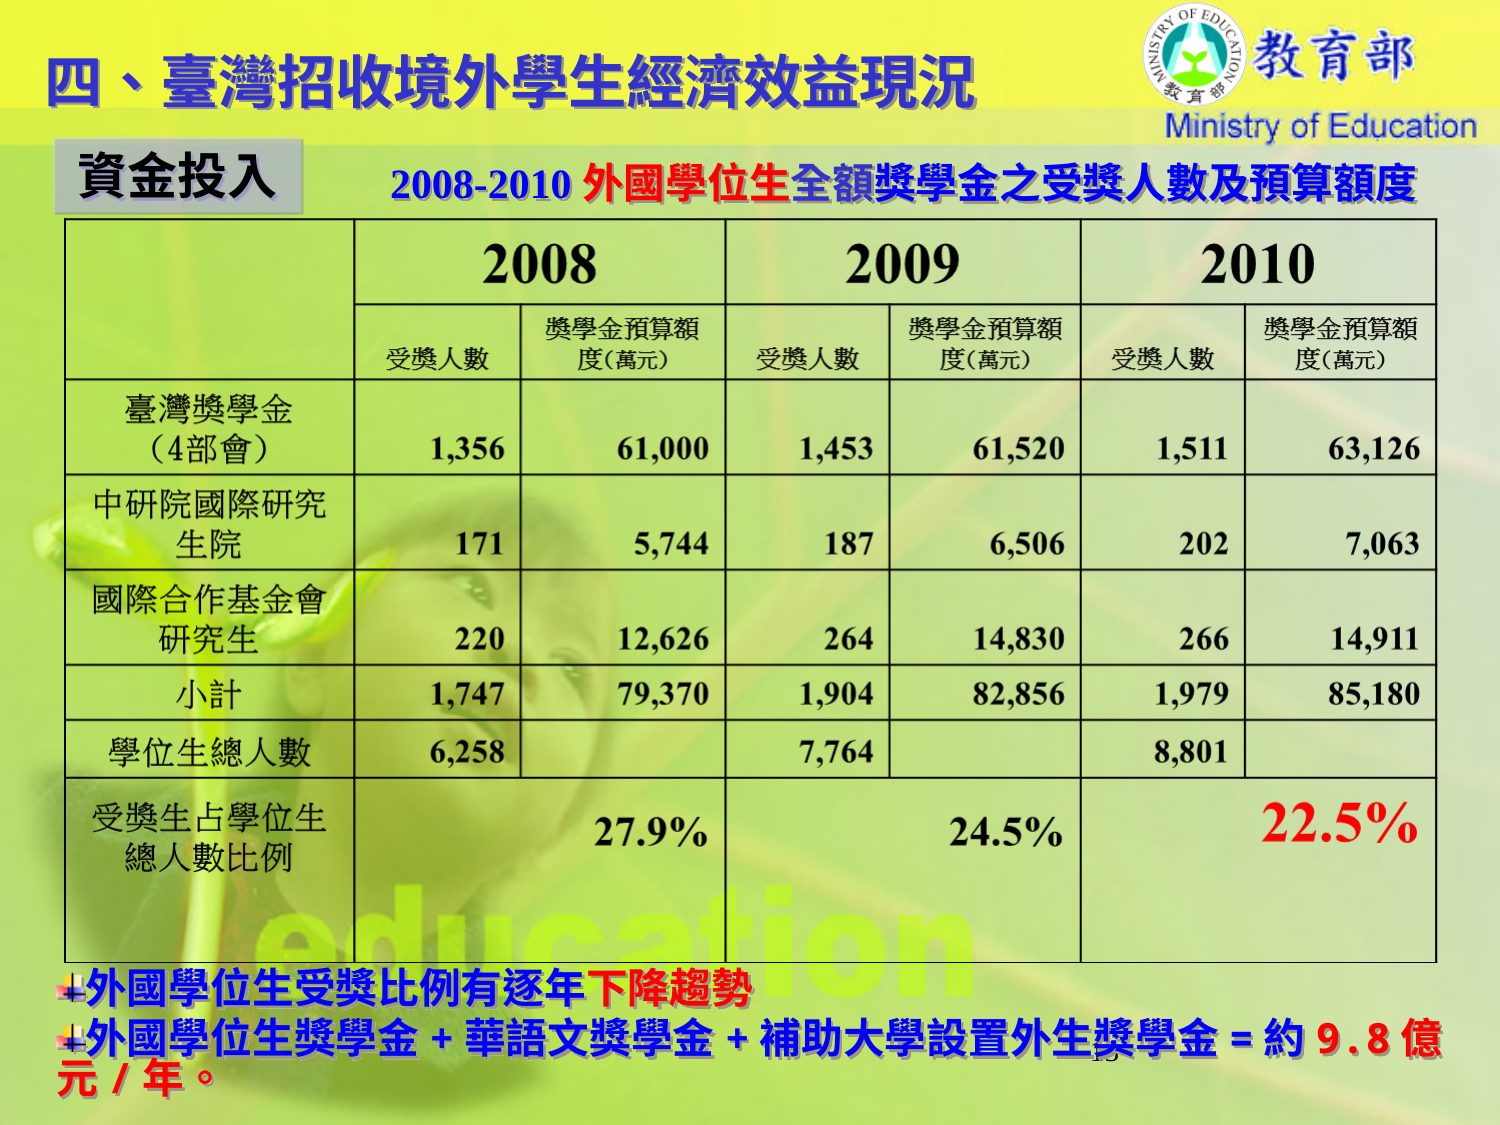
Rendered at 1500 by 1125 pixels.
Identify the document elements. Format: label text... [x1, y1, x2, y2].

picture [64, 210, 1456, 964]
text_box 2008-2010外國學位生全額獎學金之受獎人數及預算額度 [360, 148, 1447, 215]
text_box 四、臺灣招收境外學生經濟效益現況 [29, 38, 991, 123]
text_box 資金投入 [53, 137, 302, 213]
text_box 外國學位生受獎比例有逐年下降趨勢 外國學位生獎學金+華語文獎學金+補助大學設置外生獎學金=約9.8億元/年。 [41, 964, 1459, 1110]
